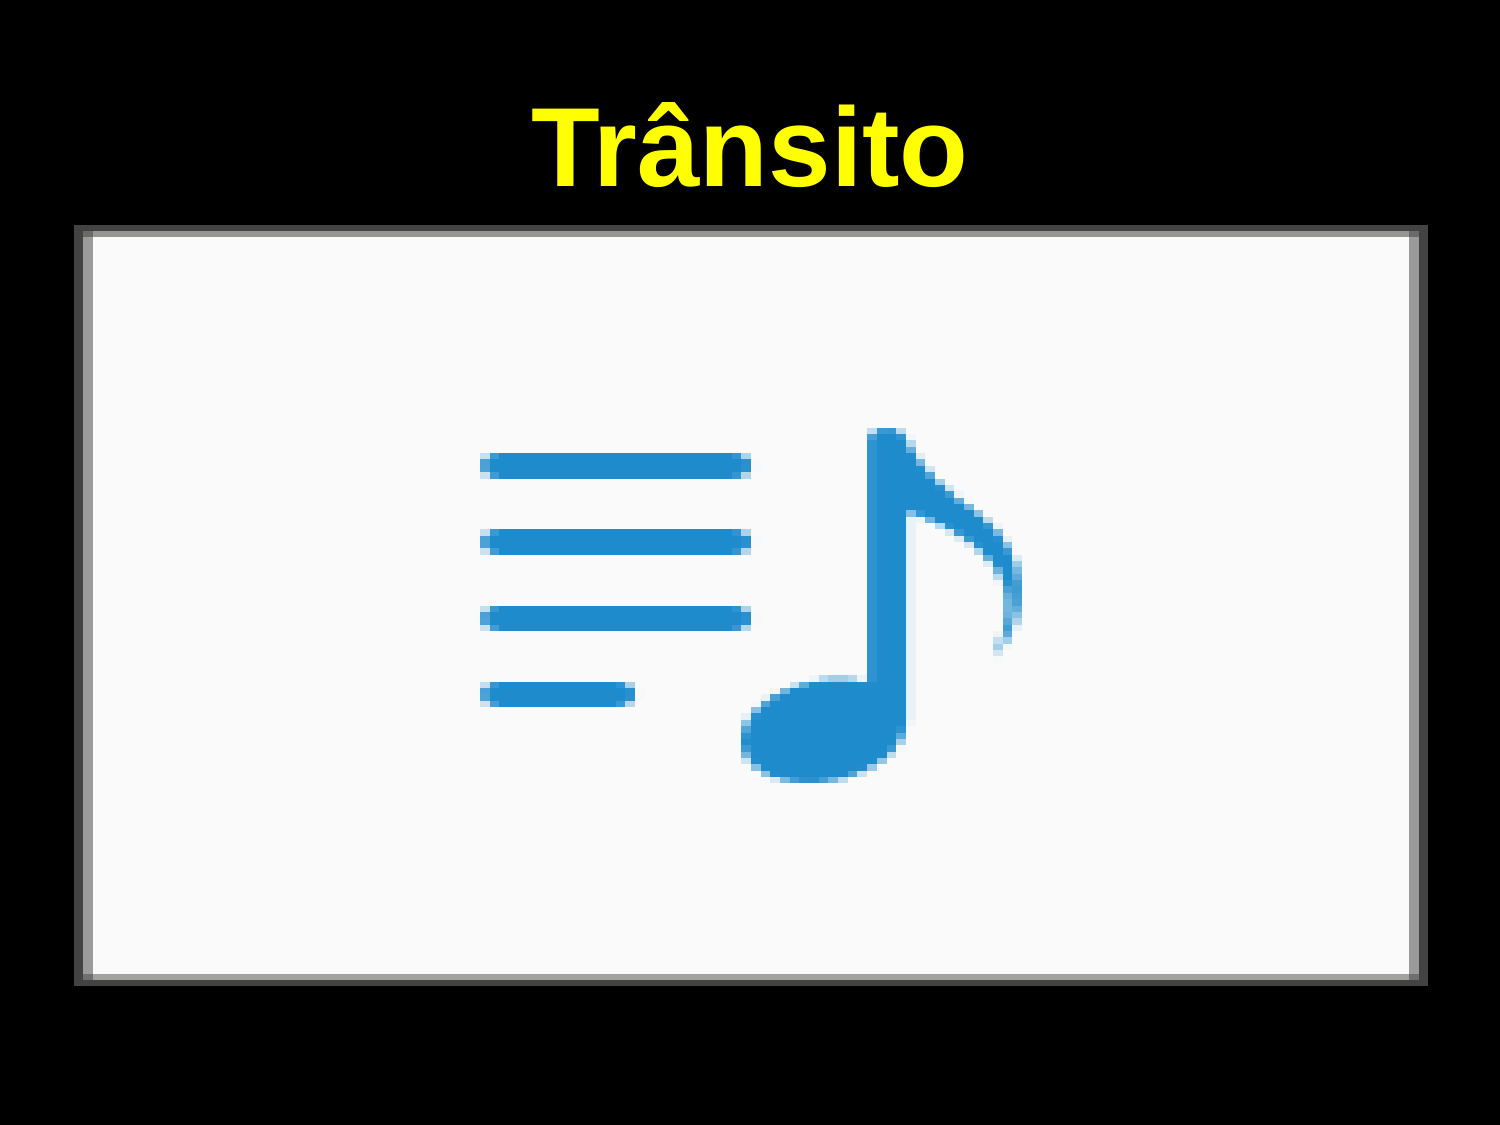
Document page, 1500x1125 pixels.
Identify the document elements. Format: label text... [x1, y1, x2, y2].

text_box Trânsito [516, 66, 984, 217]
text_box [73, 224, 1430, 987]
